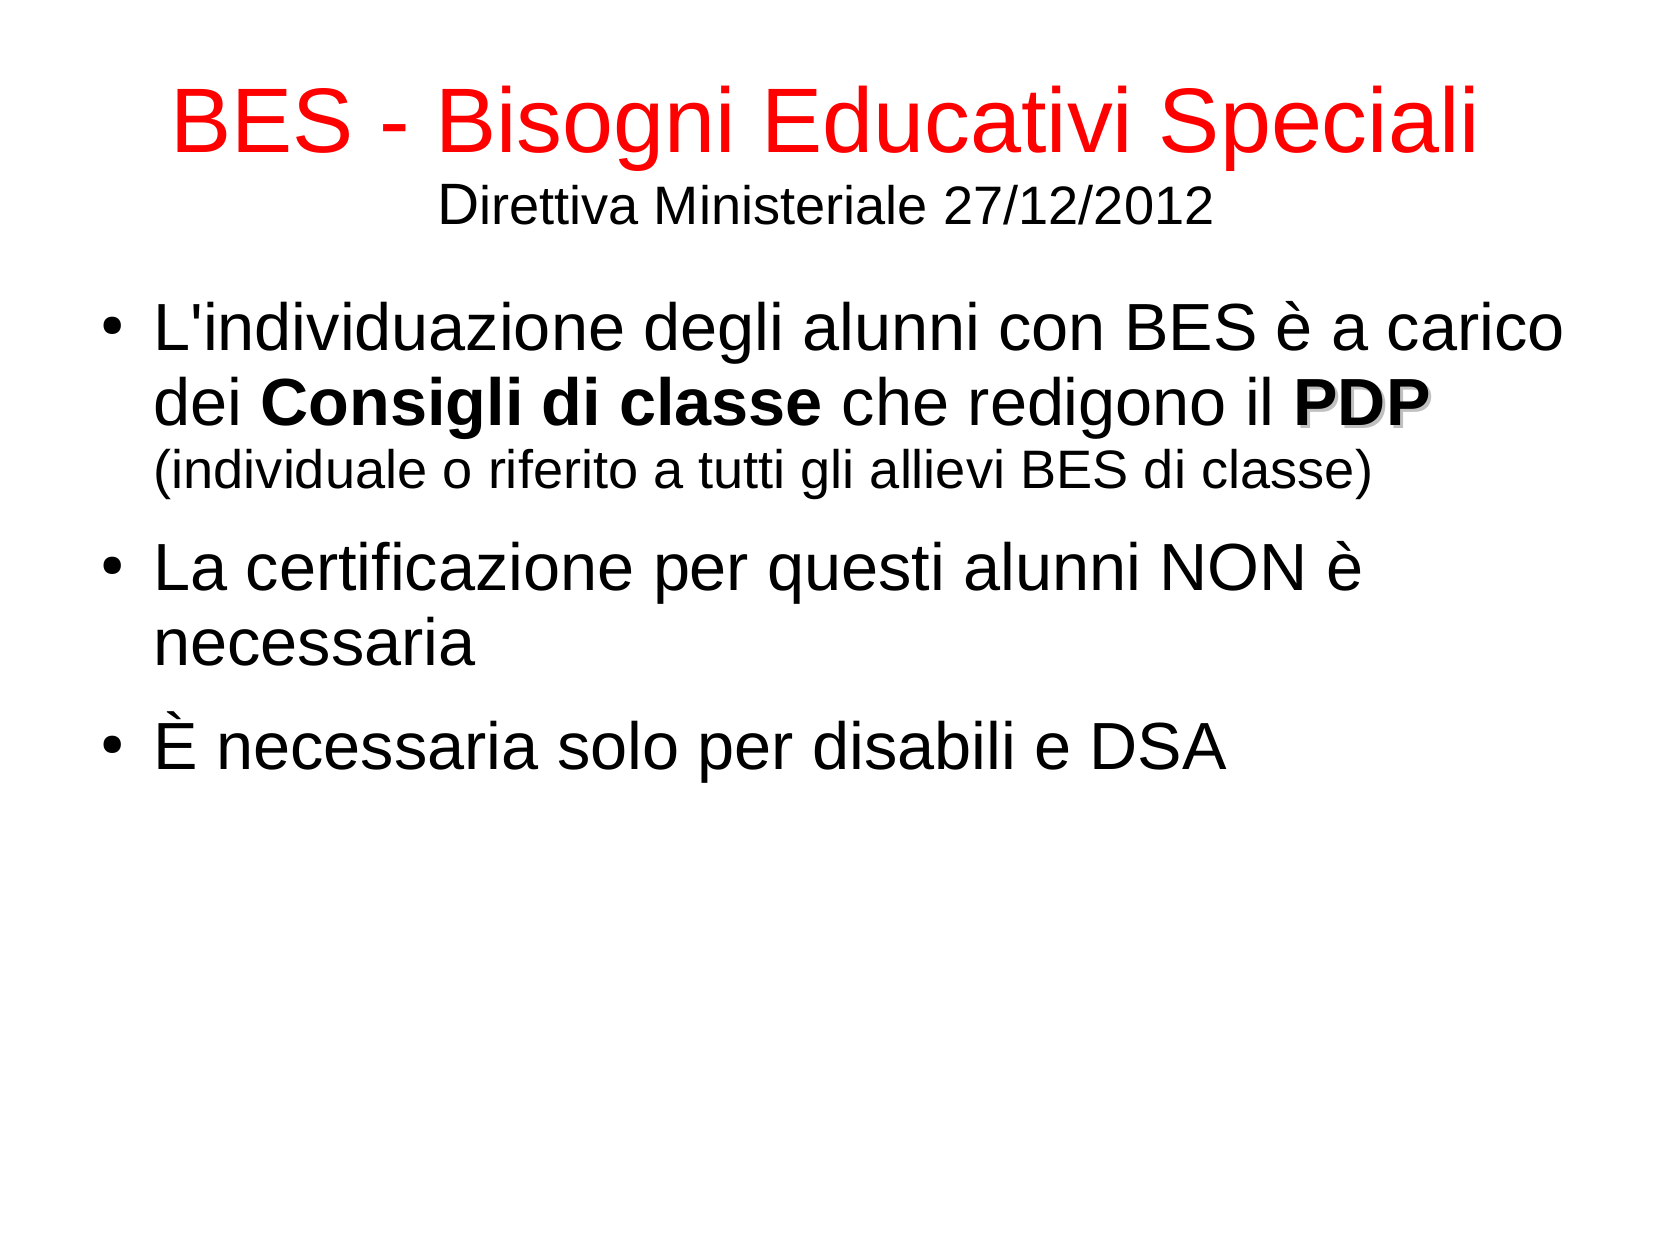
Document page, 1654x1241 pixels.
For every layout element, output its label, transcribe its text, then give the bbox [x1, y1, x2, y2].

list L'individuazione degli alunni con BES è a carico dei Consigli di classe che redigono il PDP (individuale o riferito a tutti gli allievi BES di classe) La certificazione per questi alunni NON è necessaria È necessaria solo per disabili e DSA [82, 290, 1571, 1010]
title BES - Bisogni Educativi Speciali Direttiva Ministeriale 27/12/2012 [82, 49, 1571, 257]
